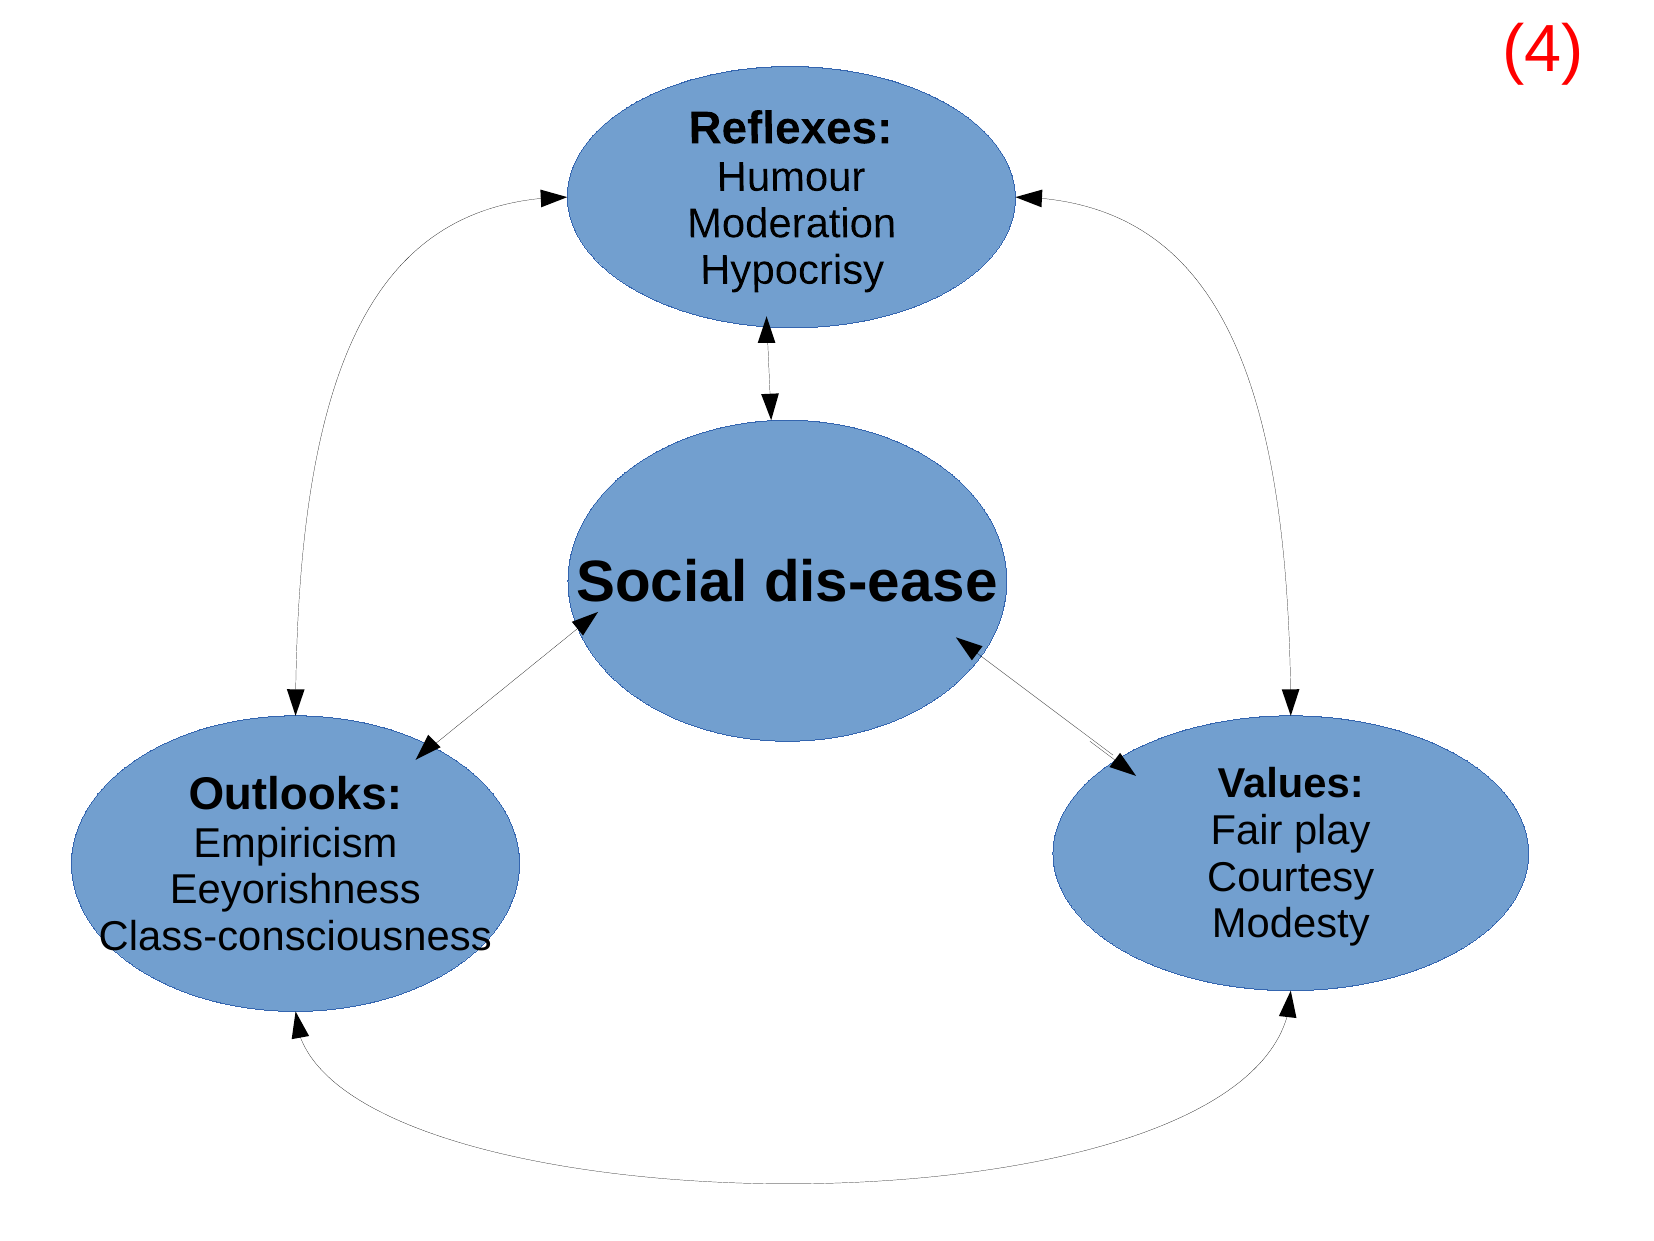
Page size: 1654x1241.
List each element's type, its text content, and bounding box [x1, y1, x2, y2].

text_box Reflexes: Humour Moderation Hypocrisy [567, 152, 1016, 328]
text_box Values: Fair play Courtesy Modesty [1052, 715, 1529, 991]
text_box Outlooks: Empiricism Eeyorishness Class-consciousness [71, 715, 520, 1012]
text_box Social dis-ease [567, 420, 1007, 742]
title (4) [95, 0, 1584, 152]
